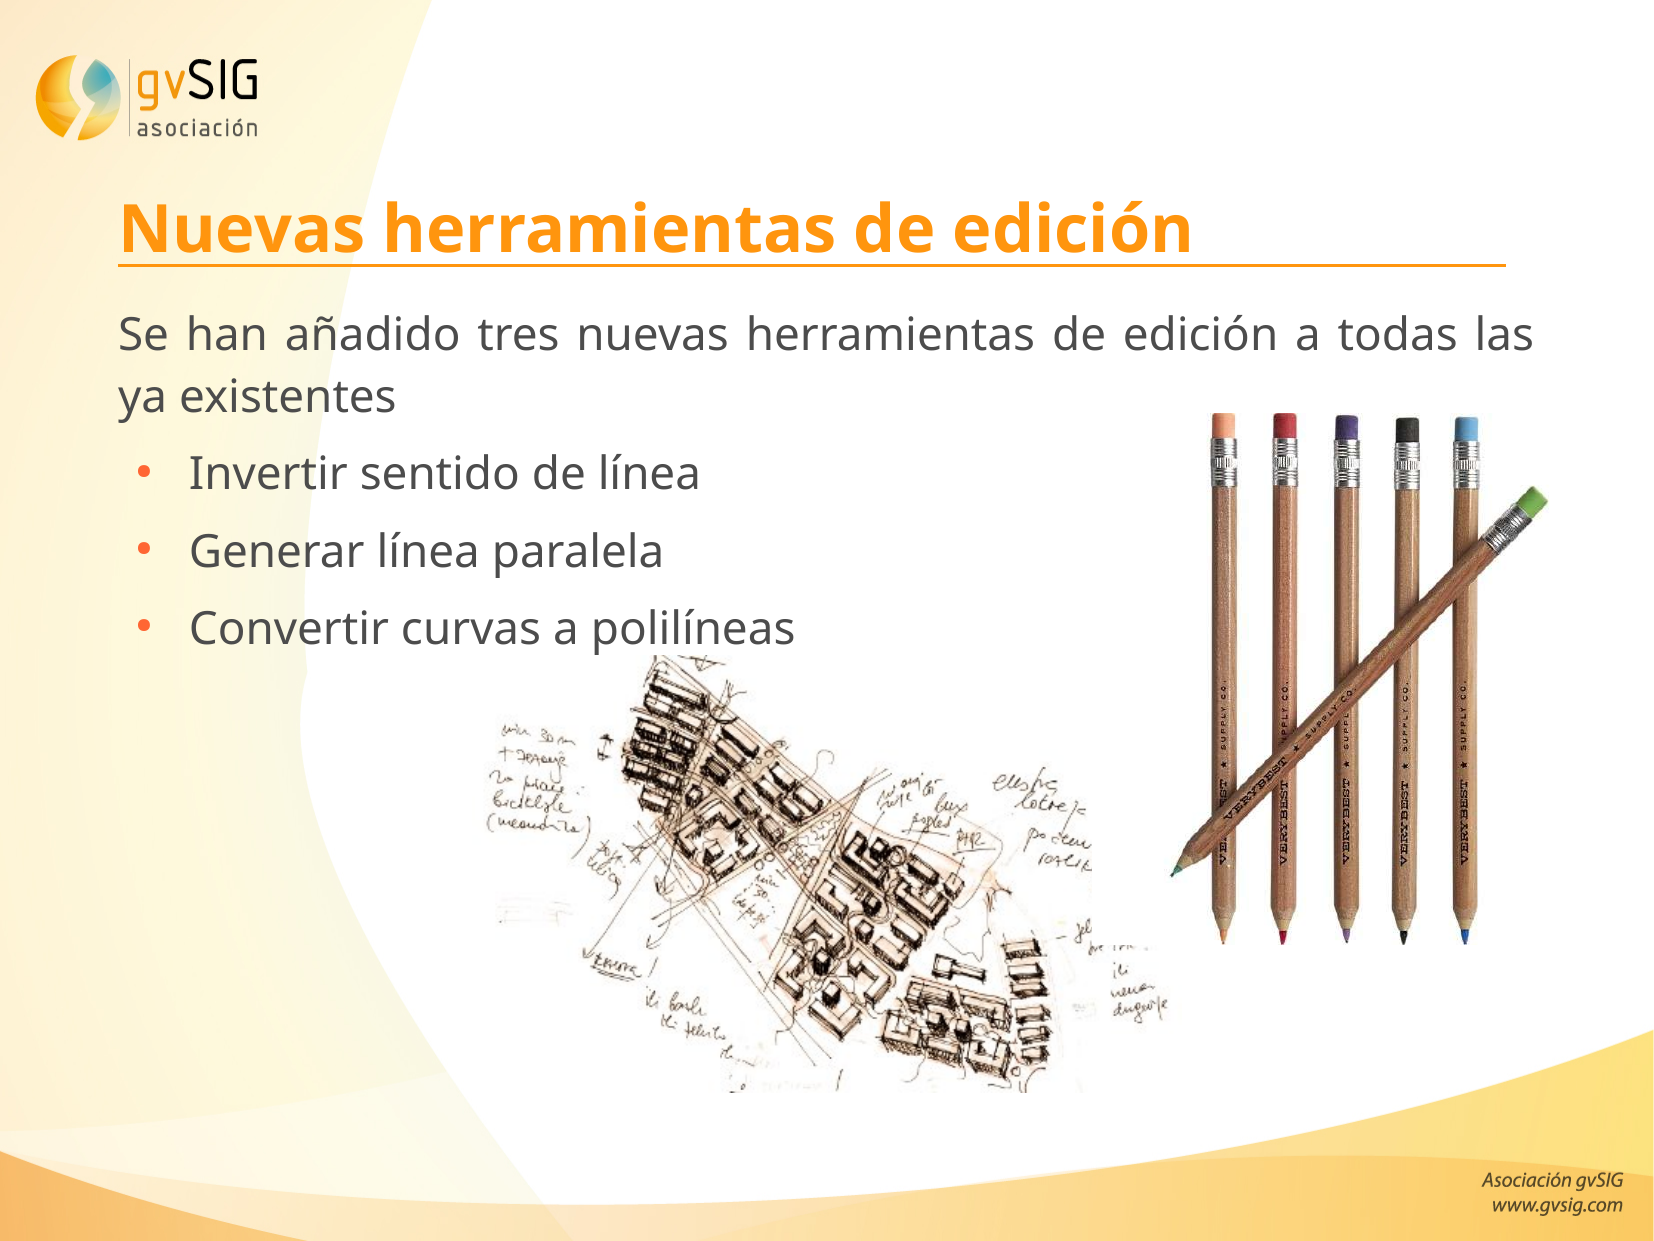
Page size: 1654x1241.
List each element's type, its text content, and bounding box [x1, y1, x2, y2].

title Nuevas herramientas de edición [118, 177, 1607, 276]
picture [0, 0, 1654, 1241]
list Se han añadido tres nuevas herramientas de edición a todas las ya existentes Invertir sentido de línea Generar línea paralela Convertir curvas a polilíneas [118, 301, 1536, 613]
